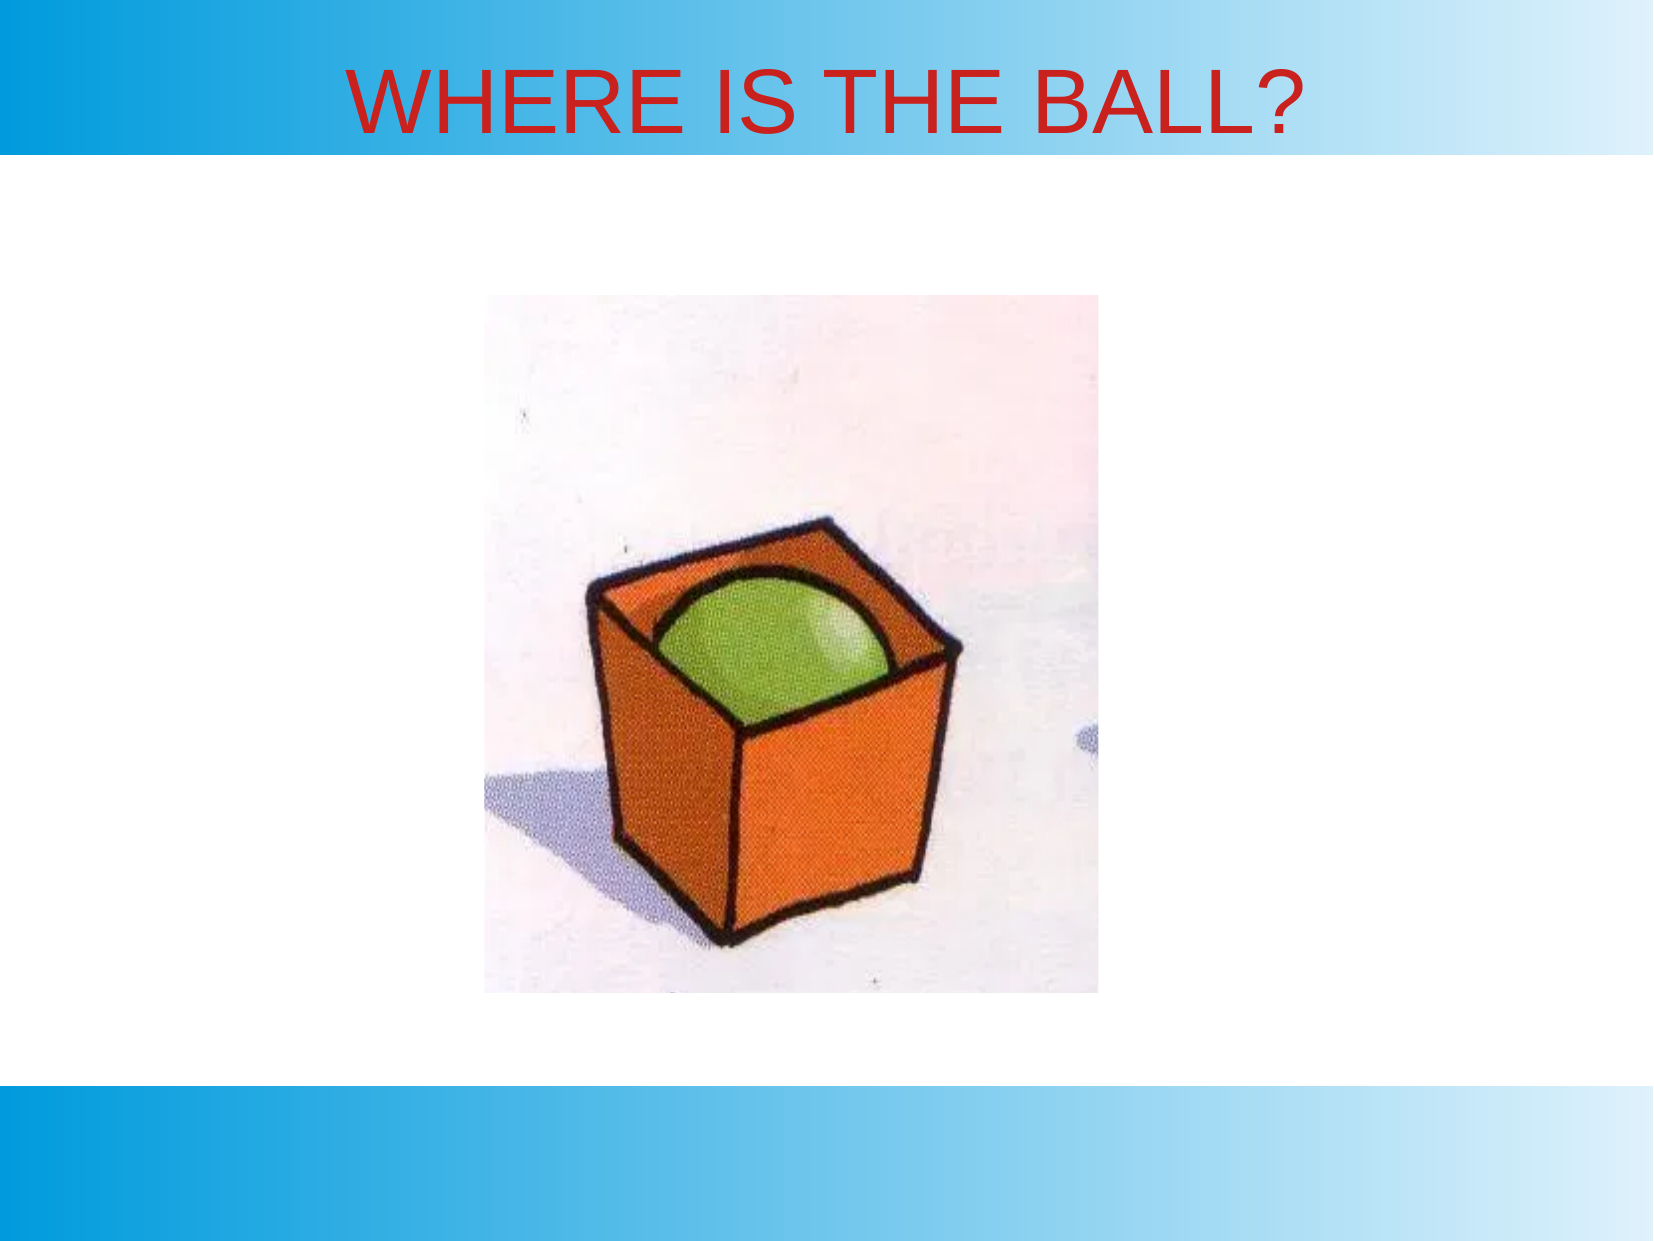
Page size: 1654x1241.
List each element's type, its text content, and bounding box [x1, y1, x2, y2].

title WHERE IS THE BALL? [82, 49, 1571, 155]
picture [484, 295, 1099, 993]
